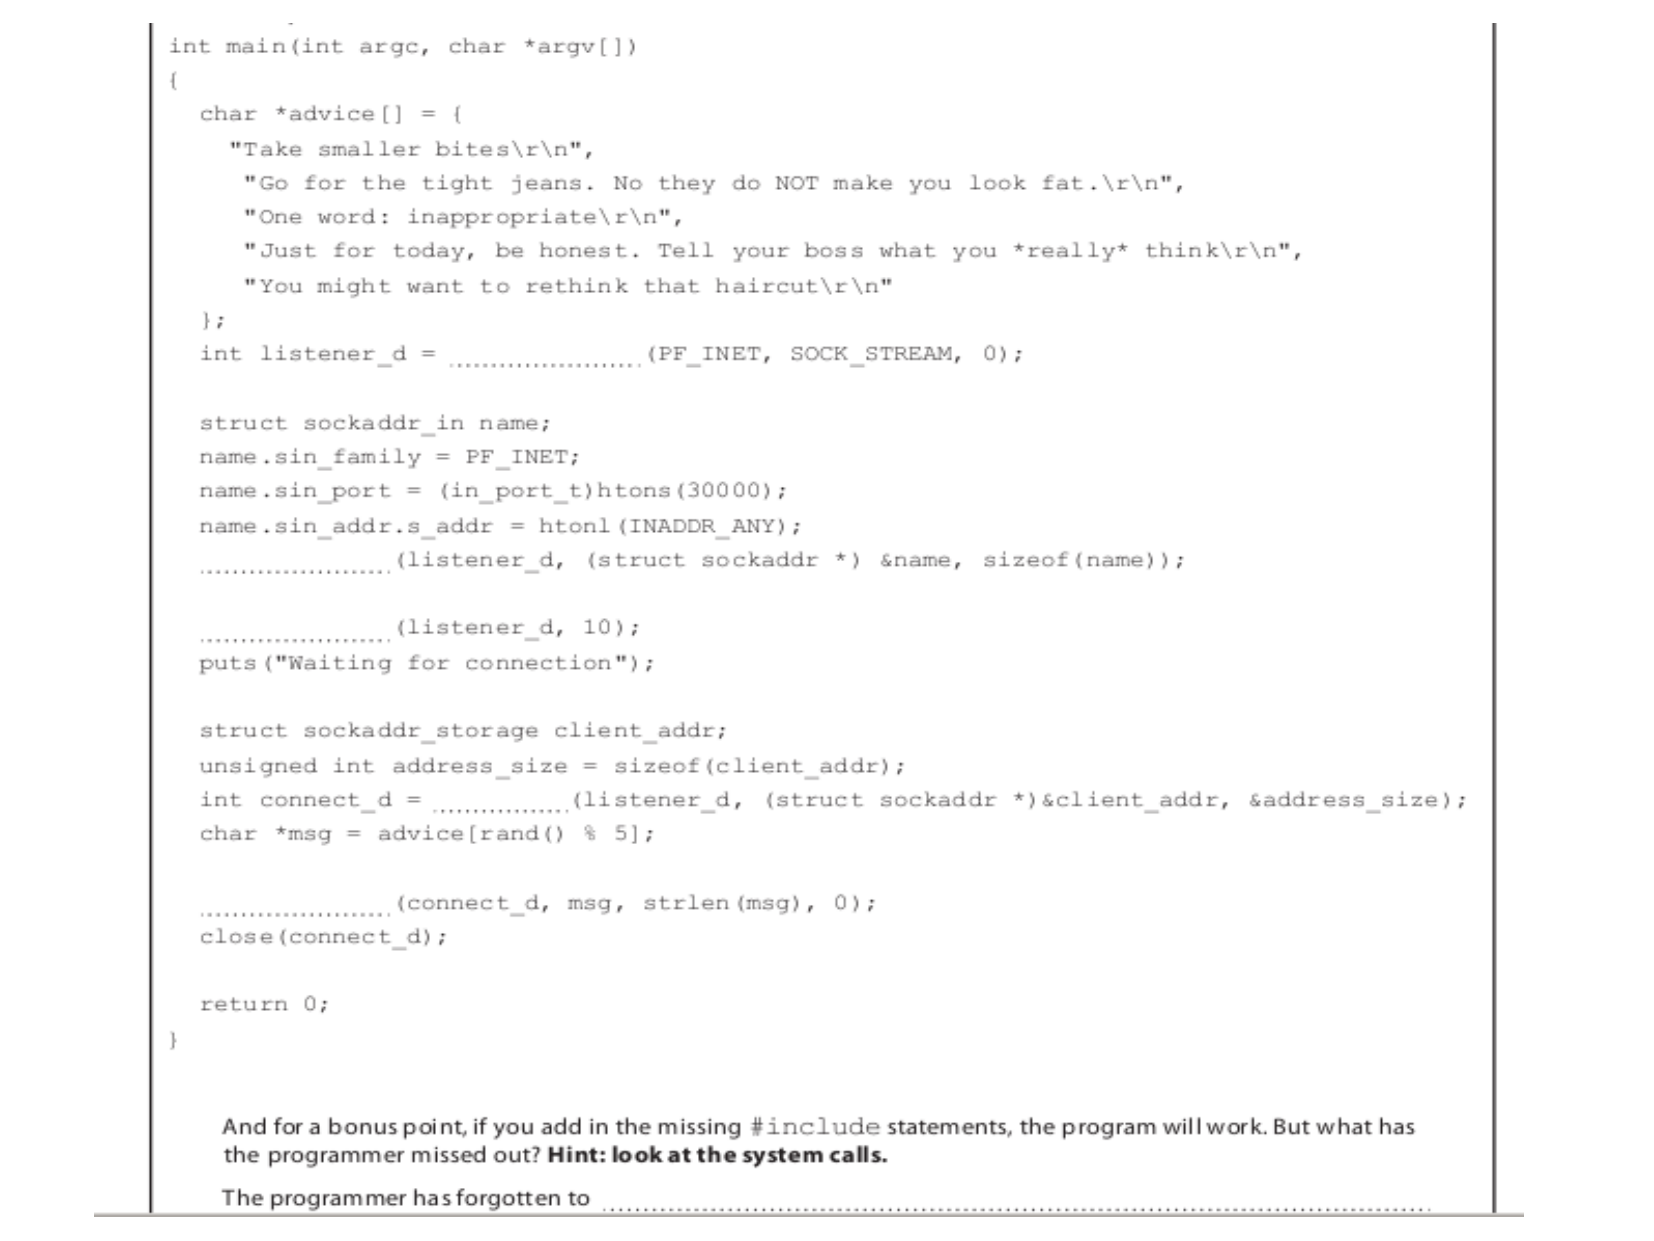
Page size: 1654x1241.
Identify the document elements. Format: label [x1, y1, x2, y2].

picture [94, 23, 1524, 1217]
